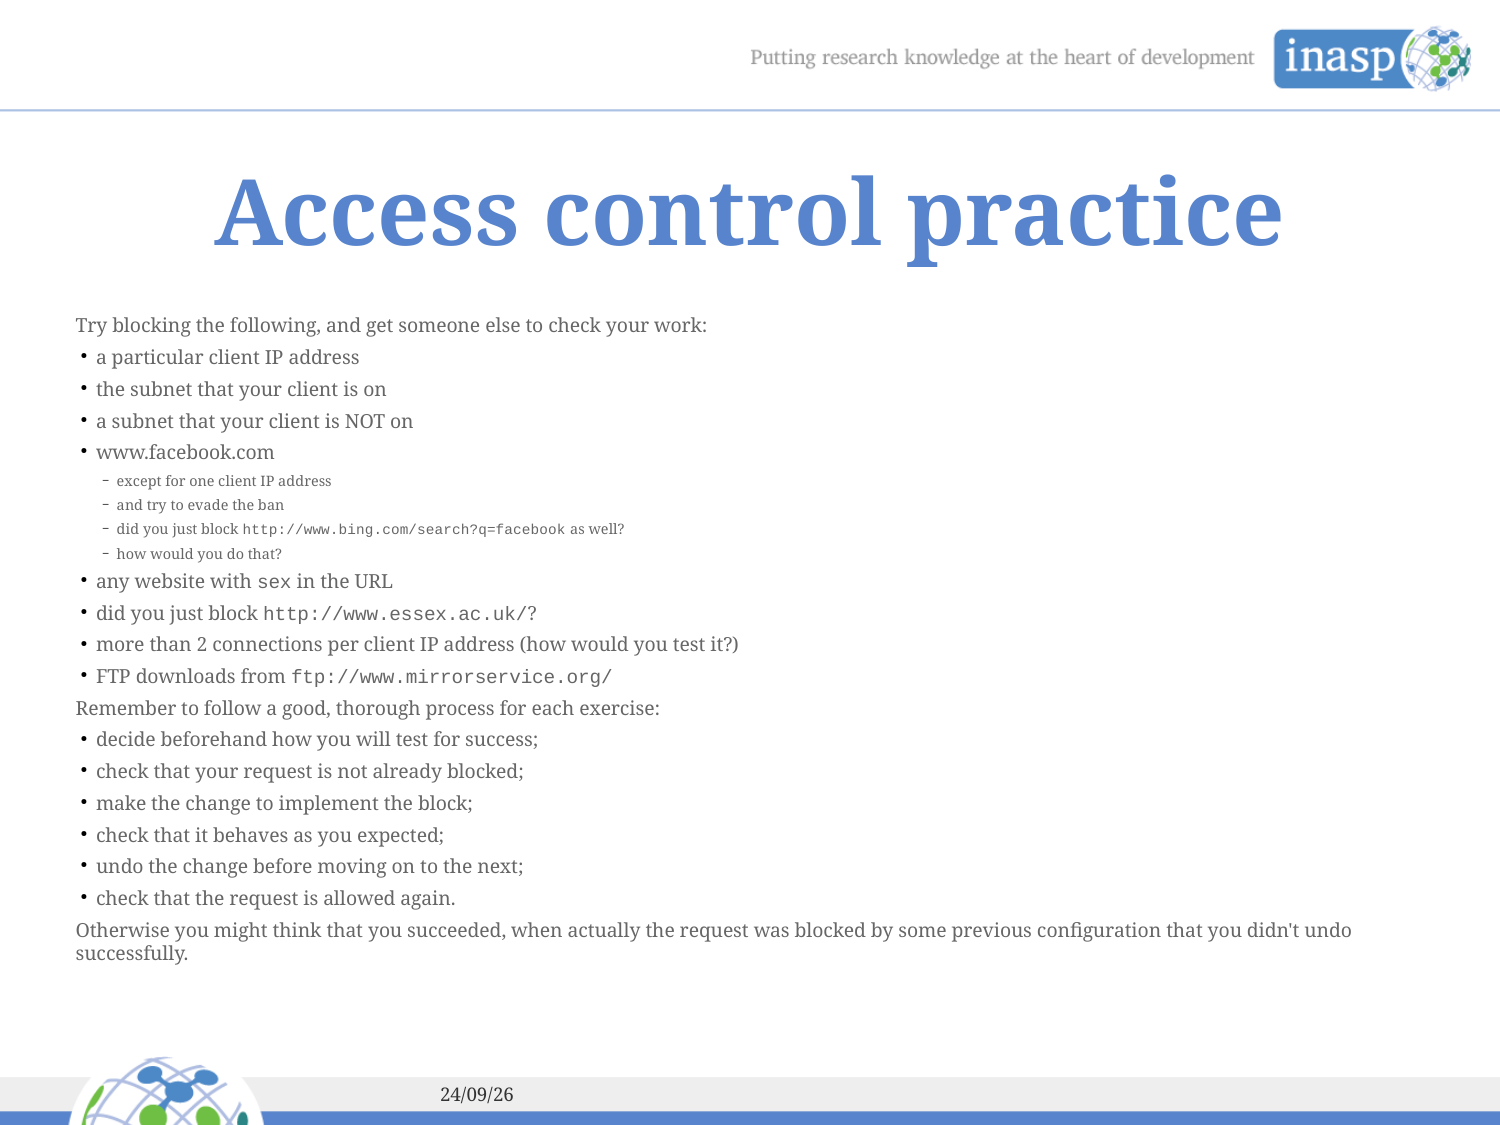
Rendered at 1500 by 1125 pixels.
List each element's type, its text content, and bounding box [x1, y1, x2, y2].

title Access control practice [75, 129, 1426, 313]
picture [0, 0, 1500, 1125]
list Try blocking the following, and get someone else to check your work: a particular client IP address the subnet that your client is on a subnet that your client is NOT on www.facebook.com except for one client IP address and try to evade the ban did you just block http://www.bing.com/search?q=facebook as well? how would you do that? any website with sex in the URL did you just block http://www.essex.ac.uk/? more than 2 connections per client IP address (how would you test it?) FTP downloads from ftp://www.mirrorservice.org/ Remember to follow a good, thorough process for each exercise: decide beforehand how you will test for success; check that your request is not already blocked; make the change to implement the block; check that it behaves as you expected; undo the change before moving on to the next; check that the request is allowed again. Otherwise you might think that you succeeded, when actually the request was blocked by some previous configuration that you didn't undo successfully. [75, 313, 1426, 967]
